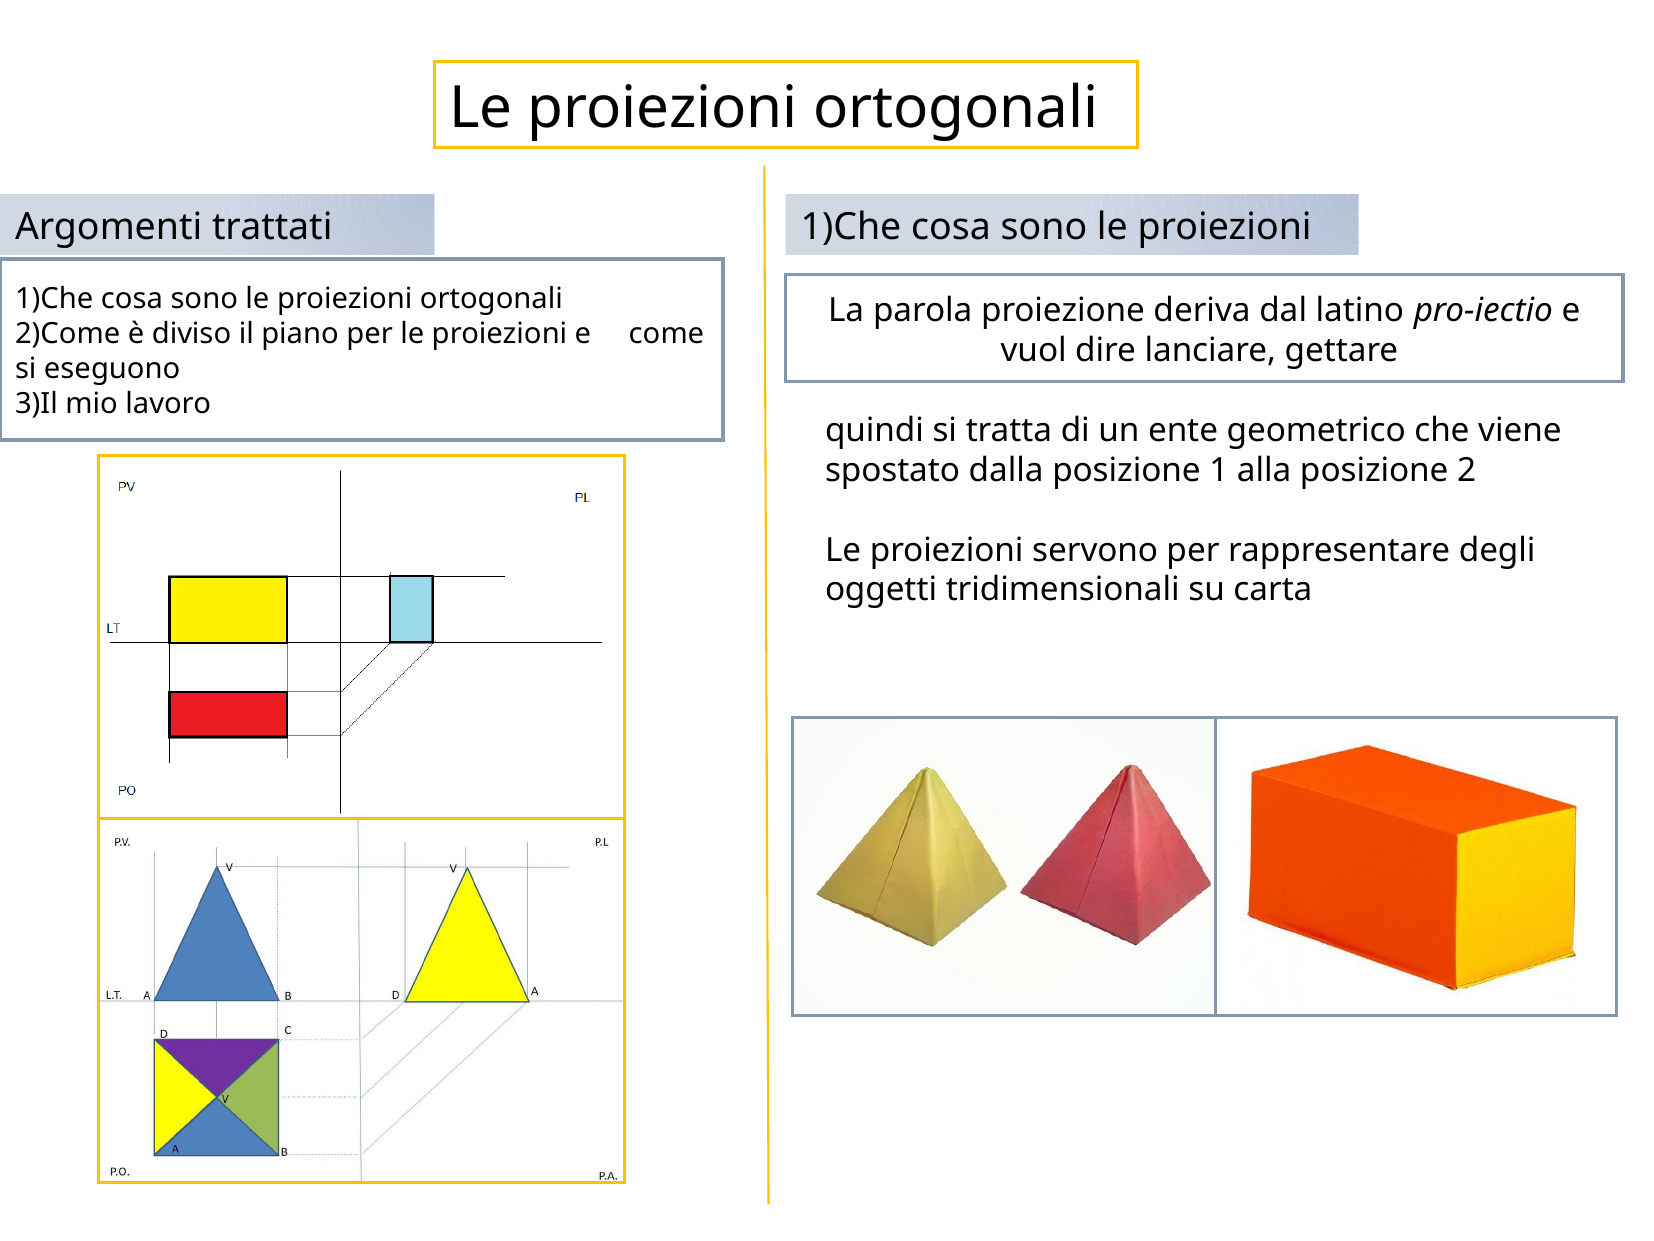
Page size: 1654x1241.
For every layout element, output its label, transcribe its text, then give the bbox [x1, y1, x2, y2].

text_box 1)Che cosa sono le proiezioni [785, 194, 1359, 255]
picture [99, 819, 624, 1182]
picture [794, 719, 1214, 1015]
text_box 1)Che cosa sono le proiezioni ortogonali 2)Come è diviso il piano per le proiezioni e come si eseguono 3)Il mio lavoro [0, 259, 723, 440]
picture [1217, 719, 1615, 1015]
text_box La parola proiezione deriva dal latino pro-iectio e vuol dire lanciare, gettare [786, 274, 1623, 381]
text_box Argomenti trattati [0, 194, 435, 255]
picture [99, 457, 624, 817]
text_box quindi si tratta di un ente geometrico che viene spostato dalla posizione 1 alla posizione 2 Le proiezioni servono per rappresentare degli oggetti tridimensionali su carta [810, 400, 1602, 658]
text_box Le proiezioni ortogonali [434, 61, 1138, 148]
